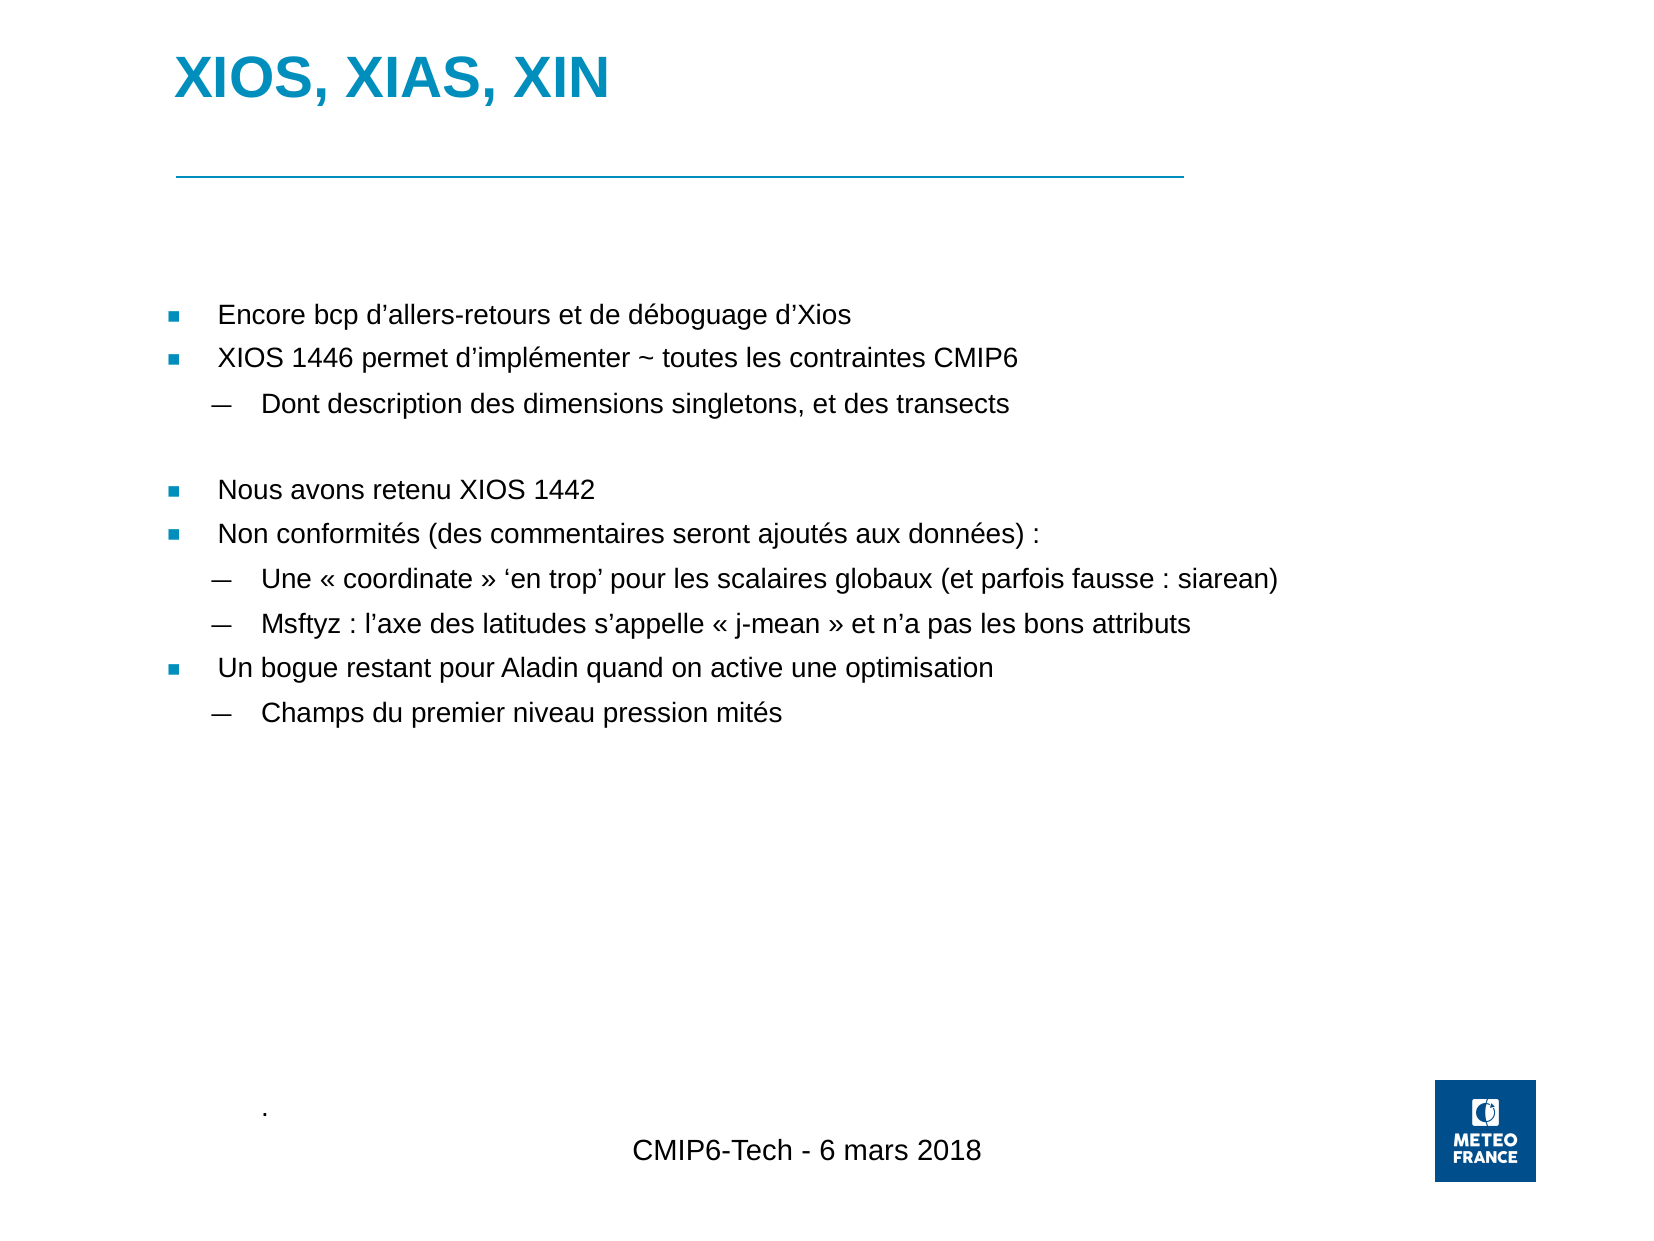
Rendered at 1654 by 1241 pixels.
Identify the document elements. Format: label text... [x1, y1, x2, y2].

picture [1435, 1134, 1536, 1182]
list Encore bcp d’allers-retours et de déboguage d’Xios XIOS 1446 permet d’implémenter ~ toutes les contraintes CMIP6 Dont description des dimensions singletons, et des transects Nous avons retenu XIOS 1442 Non conformités (des commentaires seront ajoutés aux données) : Une « coordinate » ‘en trop’ pour les scalaires globaux (et parfois fausse : siarean) Msftyz : l’axe des latitudes s’appelle « j-mean » et n’a pas les bons attributs Un bogue restant pour Aladin quand on active une optimisation Champs du premier niveau pression mités . [156, 256, 1571, 1134]
title XIOS, XIAS, XIN [174, 0, 1654, 156]
